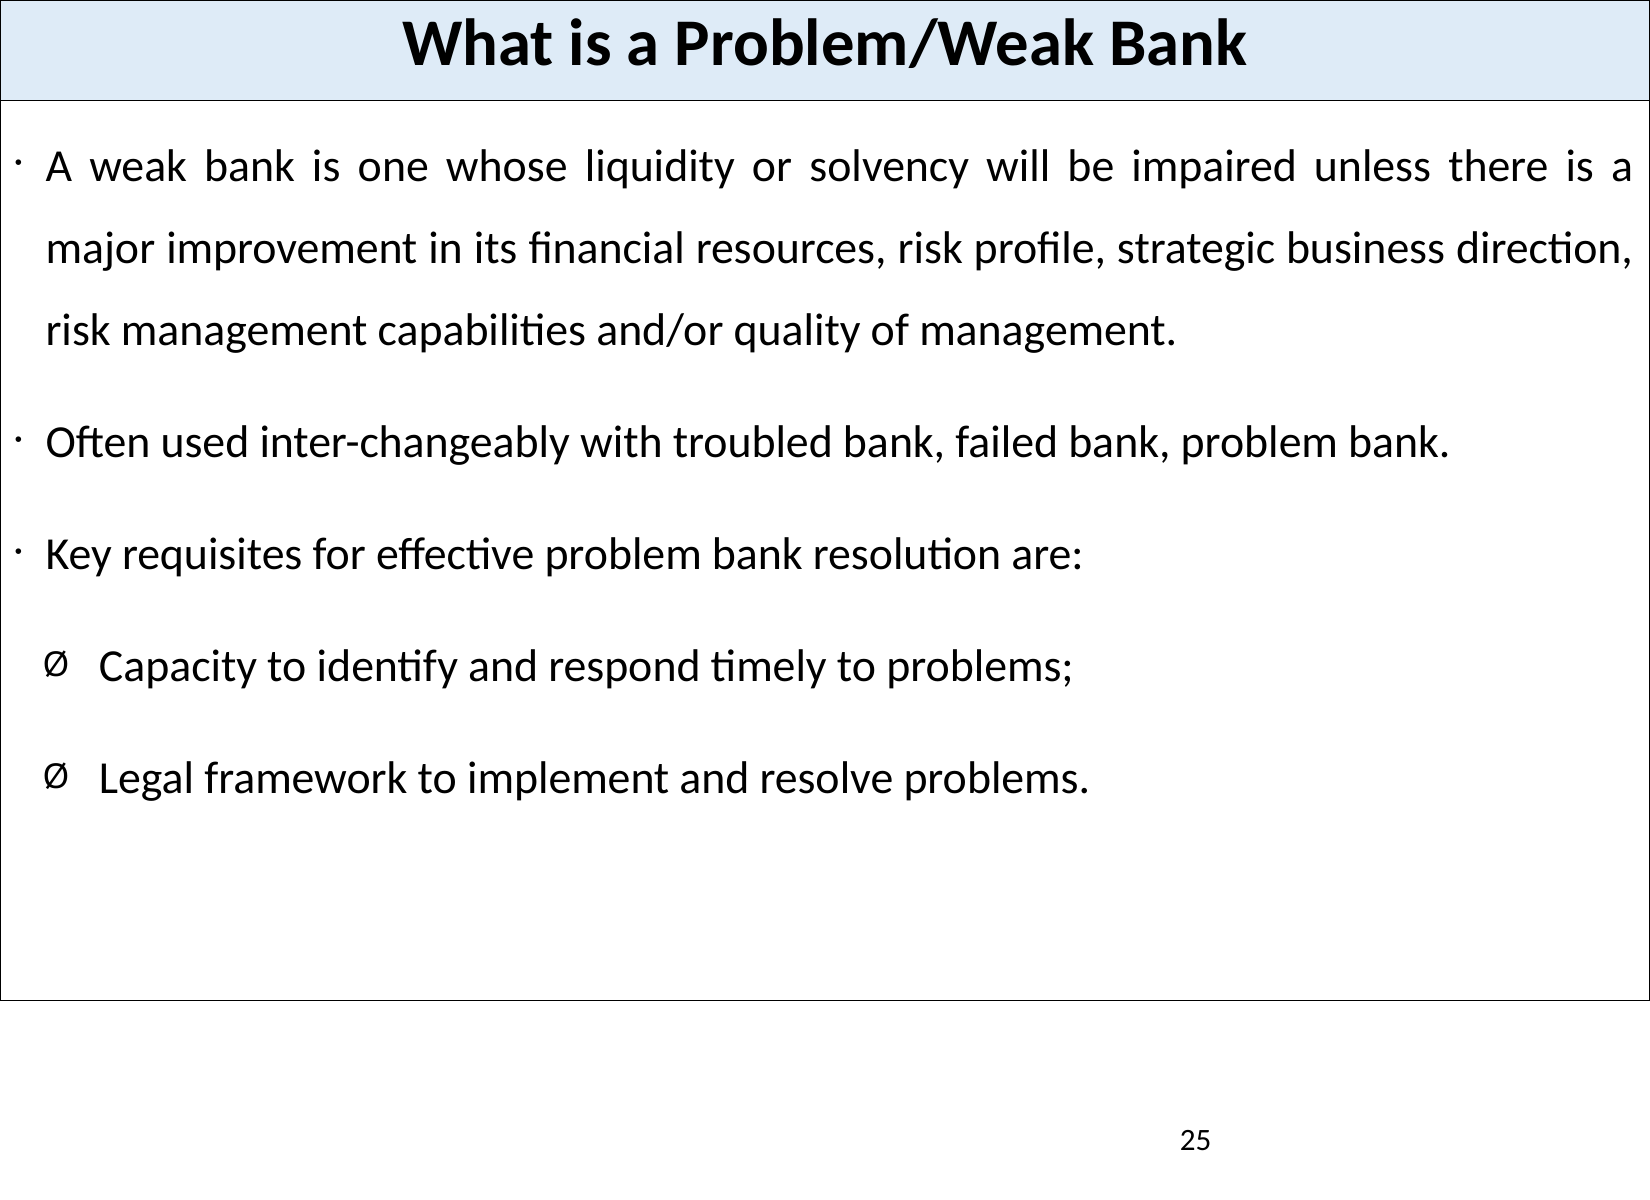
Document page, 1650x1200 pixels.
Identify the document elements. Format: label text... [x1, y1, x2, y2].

list A weak bank is one whose liquidity or solvency will be impaired unless there is a major improvement in its financial resources, risk profile, strategic business direction, risk management capabilities and/or quality of management. Often used inter-changeably with troubled bank, failed bank, problem bank. Key requisites for effective problem bank resolution are: Capacity to identify and respond timely to problems; Legal framework to implement and resolve problems. [0, 100, 1650, 1001]
title What is a Problem/Weak Bank [0, 0, 1650, 100]
slide_number <numéro> [1165, 1112, 1537, 1177]
